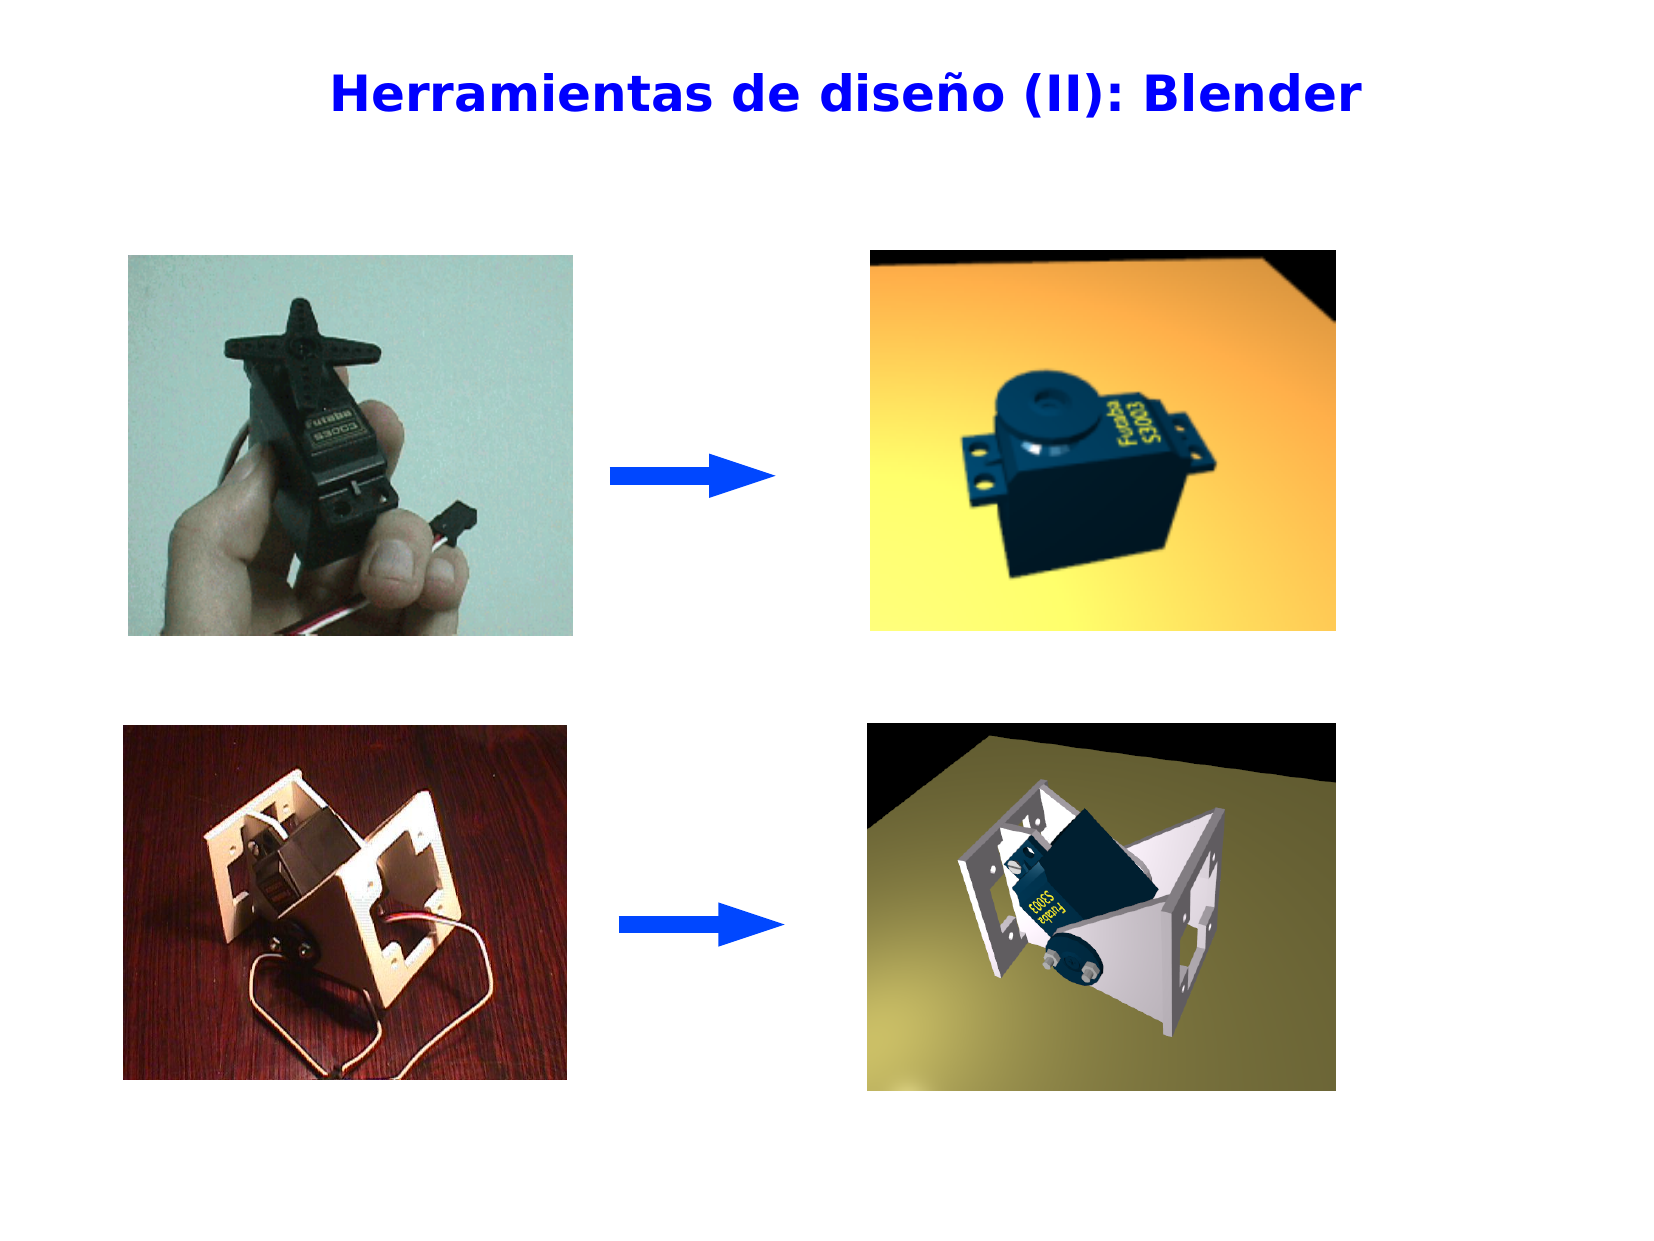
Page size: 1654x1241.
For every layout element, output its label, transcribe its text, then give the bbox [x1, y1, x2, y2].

text_box Herramientas de diseño (II): Blender [314, 57, 1357, 131]
picture [128, 255, 573, 636]
picture [867, 723, 1336, 1091]
picture [870, 250, 1336, 631]
picture [123, 725, 567, 1080]
